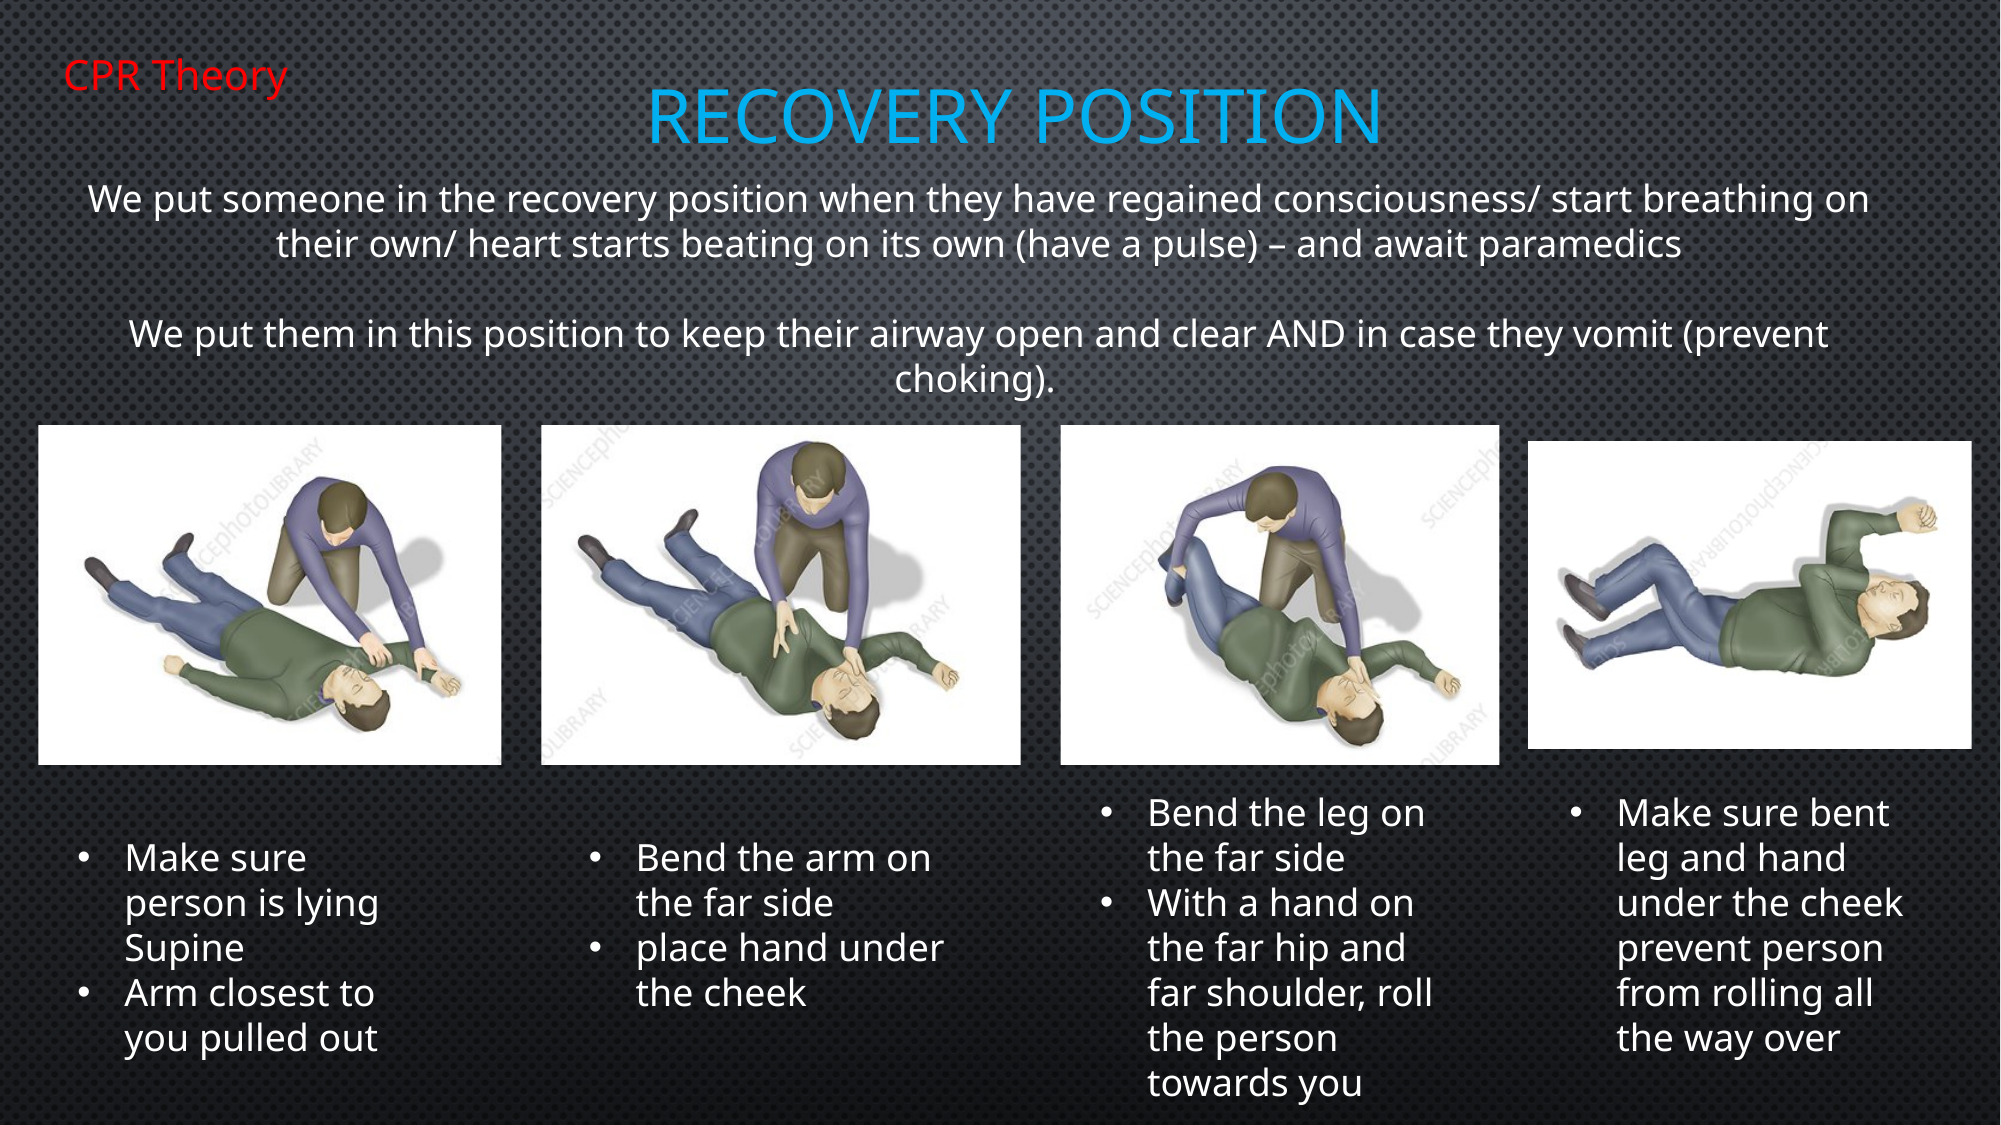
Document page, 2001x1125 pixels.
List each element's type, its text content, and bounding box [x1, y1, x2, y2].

text_box Bend the leg on the far side With a hand on the far hip and far shoulder, roll the person towards you [1085, 781, 1475, 1112]
text_box CPR Theory [48, 41, 323, 107]
text_box Bend the arm on the far side place hand under the cheek [574, 826, 964, 1022]
text_box Make sure person is lying Supine Arm closest to you pulled out [62, 826, 452, 1067]
text_box We put someone in the recovery position when they have regained consciousness/ start breathing on their own/ heart starts beating on its own (have a pulse) – and await paramedics We put them in this position to keep their airway open and clear AND in case they vomit (prevent choking). [48, 167, 1912, 453]
text_box RECOVERY POSITION [322, 61, 1709, 167]
picture [0, 0, 2001, 1125]
text_box Make sure bent leg and hand under the cheek prevent person from rolling all the way over [1554, 781, 1944, 1067]
